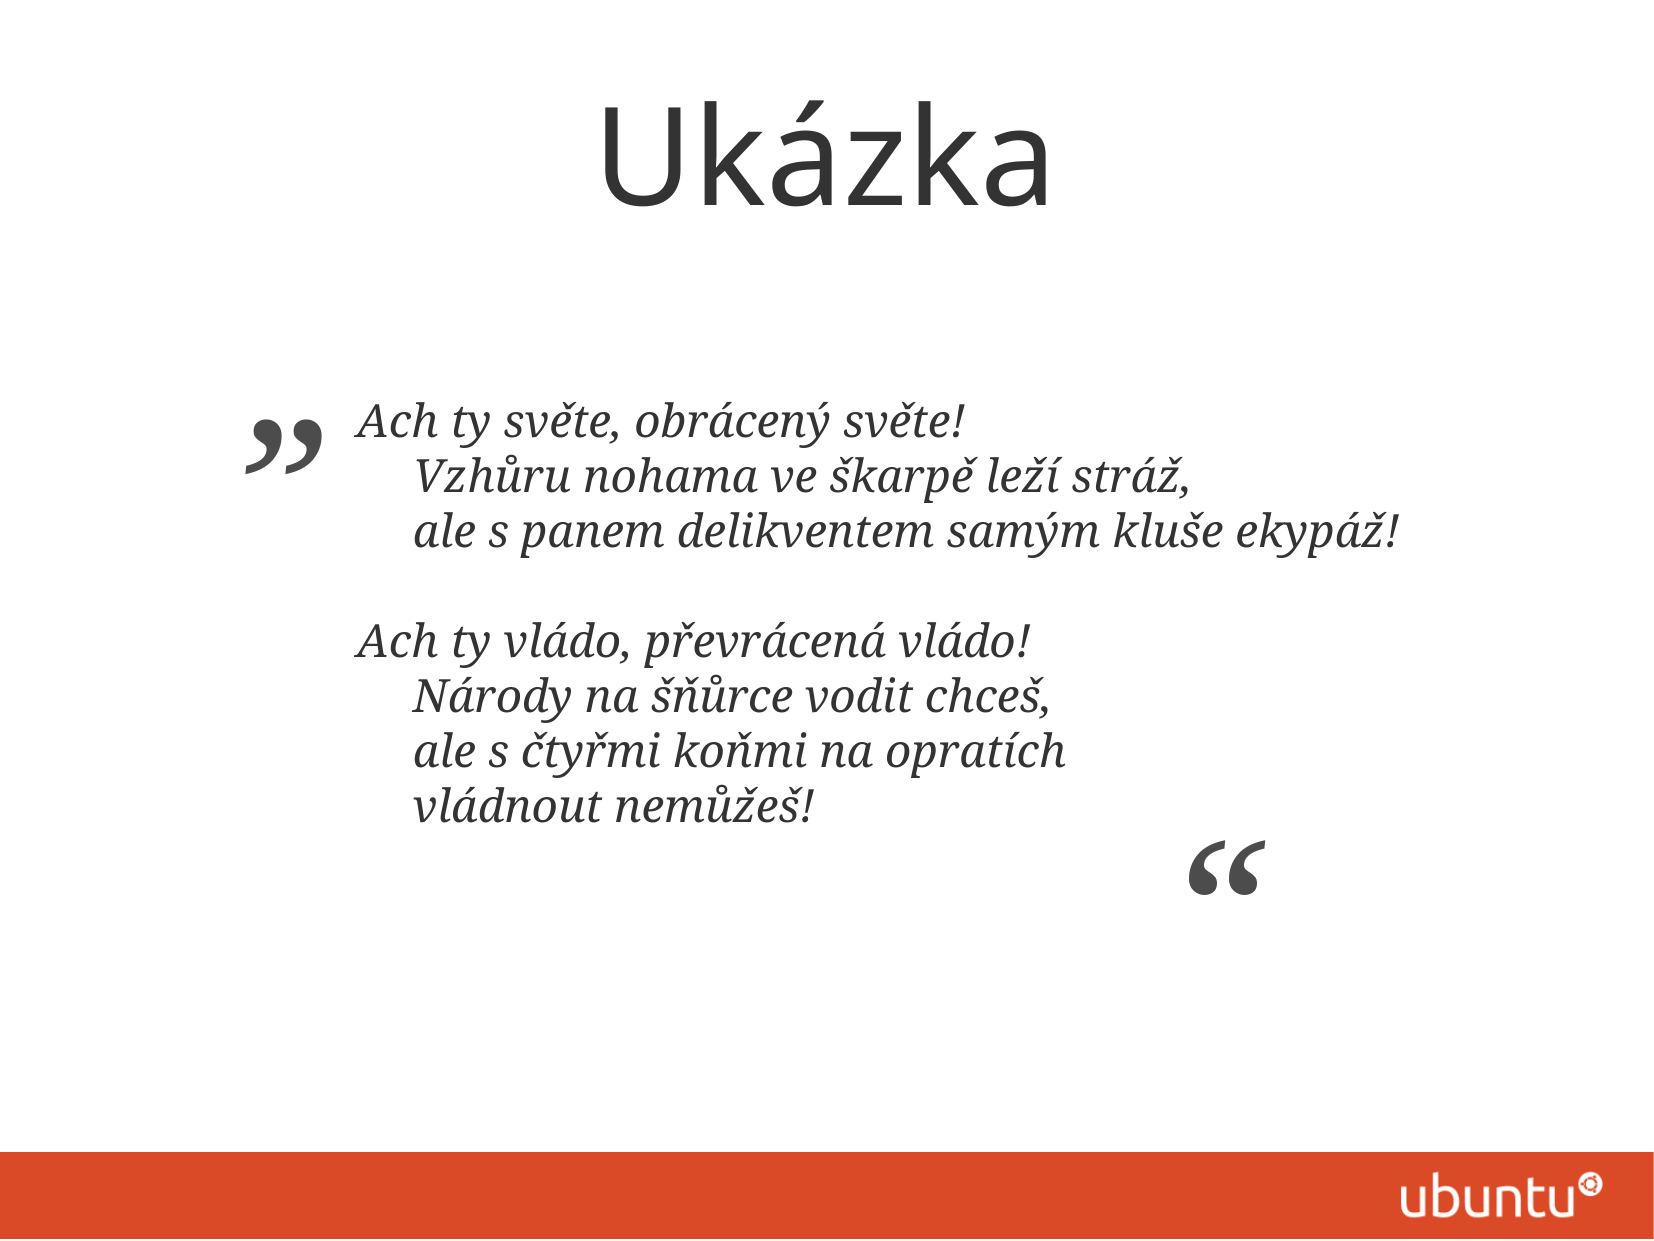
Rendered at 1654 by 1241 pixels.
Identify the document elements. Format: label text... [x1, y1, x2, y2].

text_box „ [236, 224, 376, 467]
picture [0, 1152, 1654, 1239]
text_box “ [1153, 761, 1294, 1004]
list Ach ty světe, obrácený světe! Vzhůru nohama ve škarpě leží stráž, ale s panem delikventem samým kluše ekypáž! Ach ty vládo, převrácená vládo! Národy na šňůrce vodit chceš, ale s čtyřmi koňmi na opratích vládnout nemůžeš! [348, 383, 1654, 1100]
title Ukázka [56, 74, 1596, 249]
